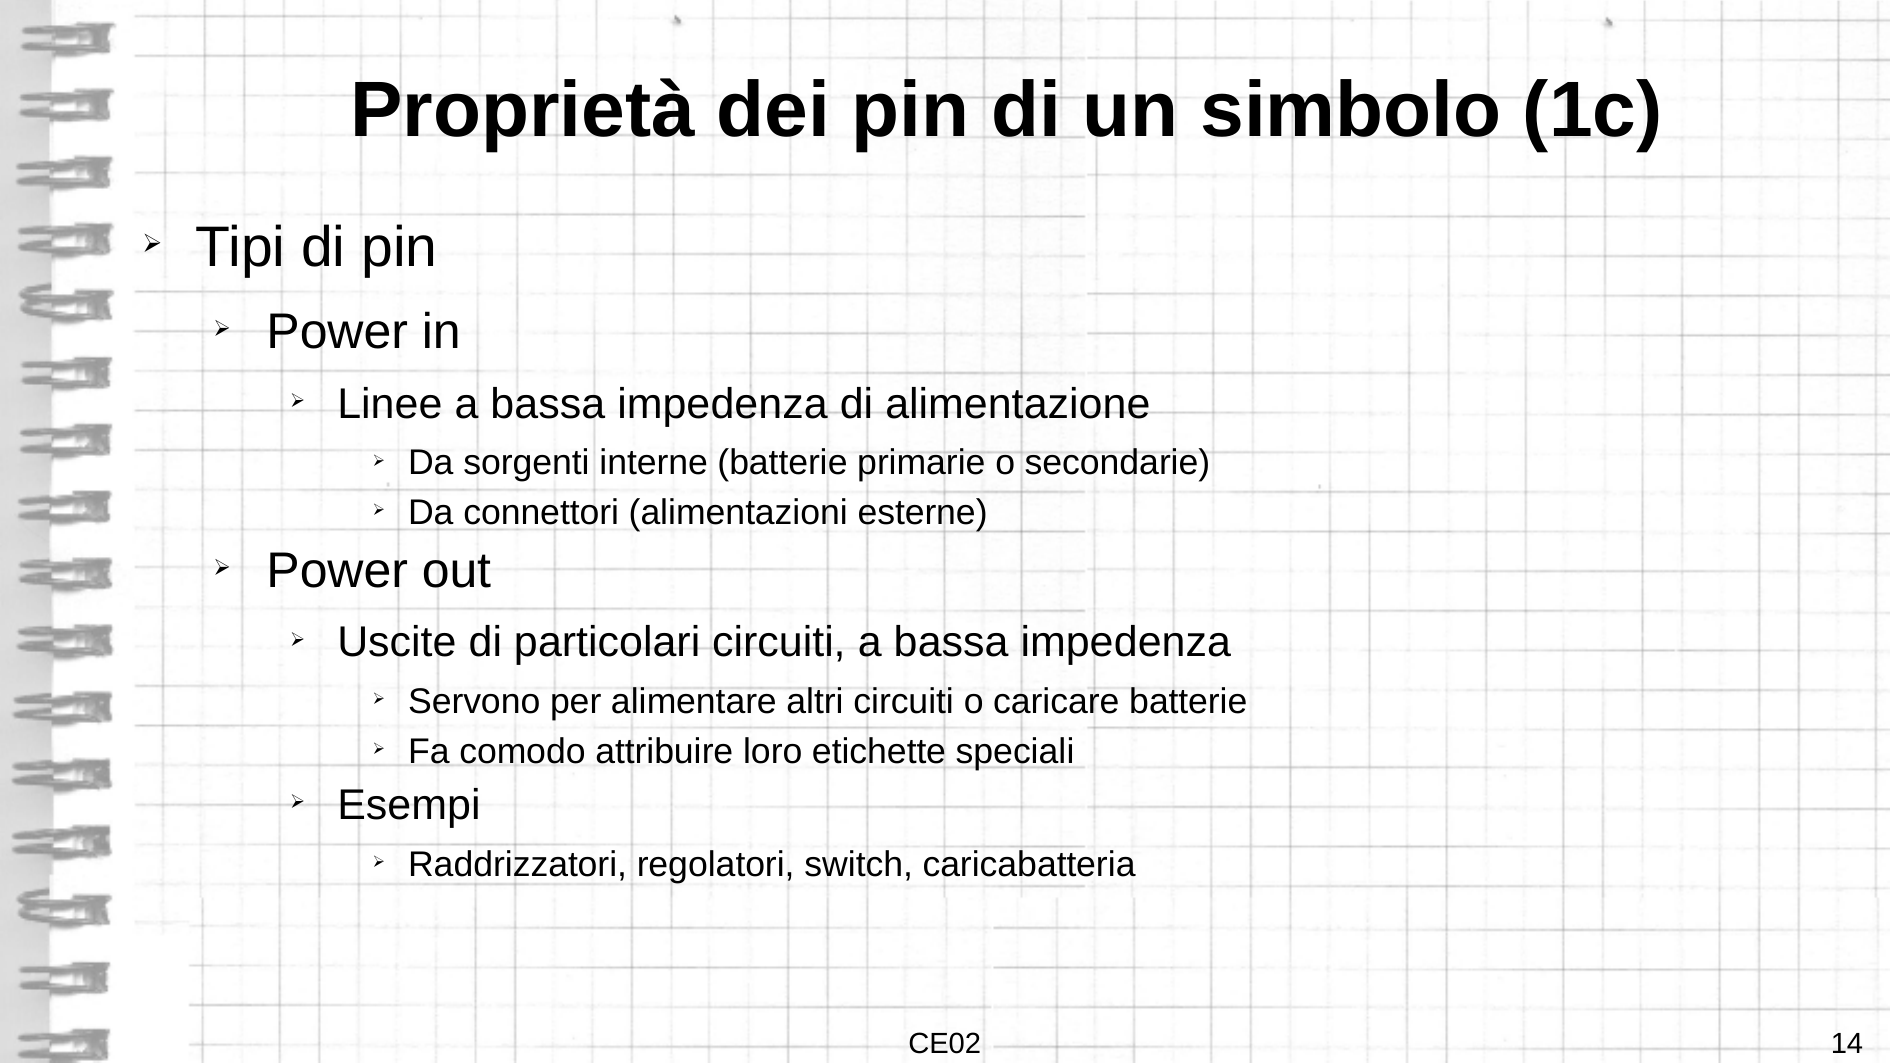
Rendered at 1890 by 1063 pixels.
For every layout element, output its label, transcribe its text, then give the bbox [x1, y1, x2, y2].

list Tipi di pin Power in Linee a bassa impedenza di alimentazione Da sorgenti interne (batterie primarie o secondarie) Da connettori (alimentazioni esterne) Power out Uscite di particolari circuiti, a bassa impedenza Servono per alimentare altri circuiti o caricare batterie Fa comodo attribuire loro etichette speciali Esempi Raddrizzatori, regolatori, switch, caricabatteria [124, 214, 1890, 884]
title Proprietà dei pin di un simbolo (1c) [124, 20, 1890, 198]
picture [0, 0, 1890, 1063]
